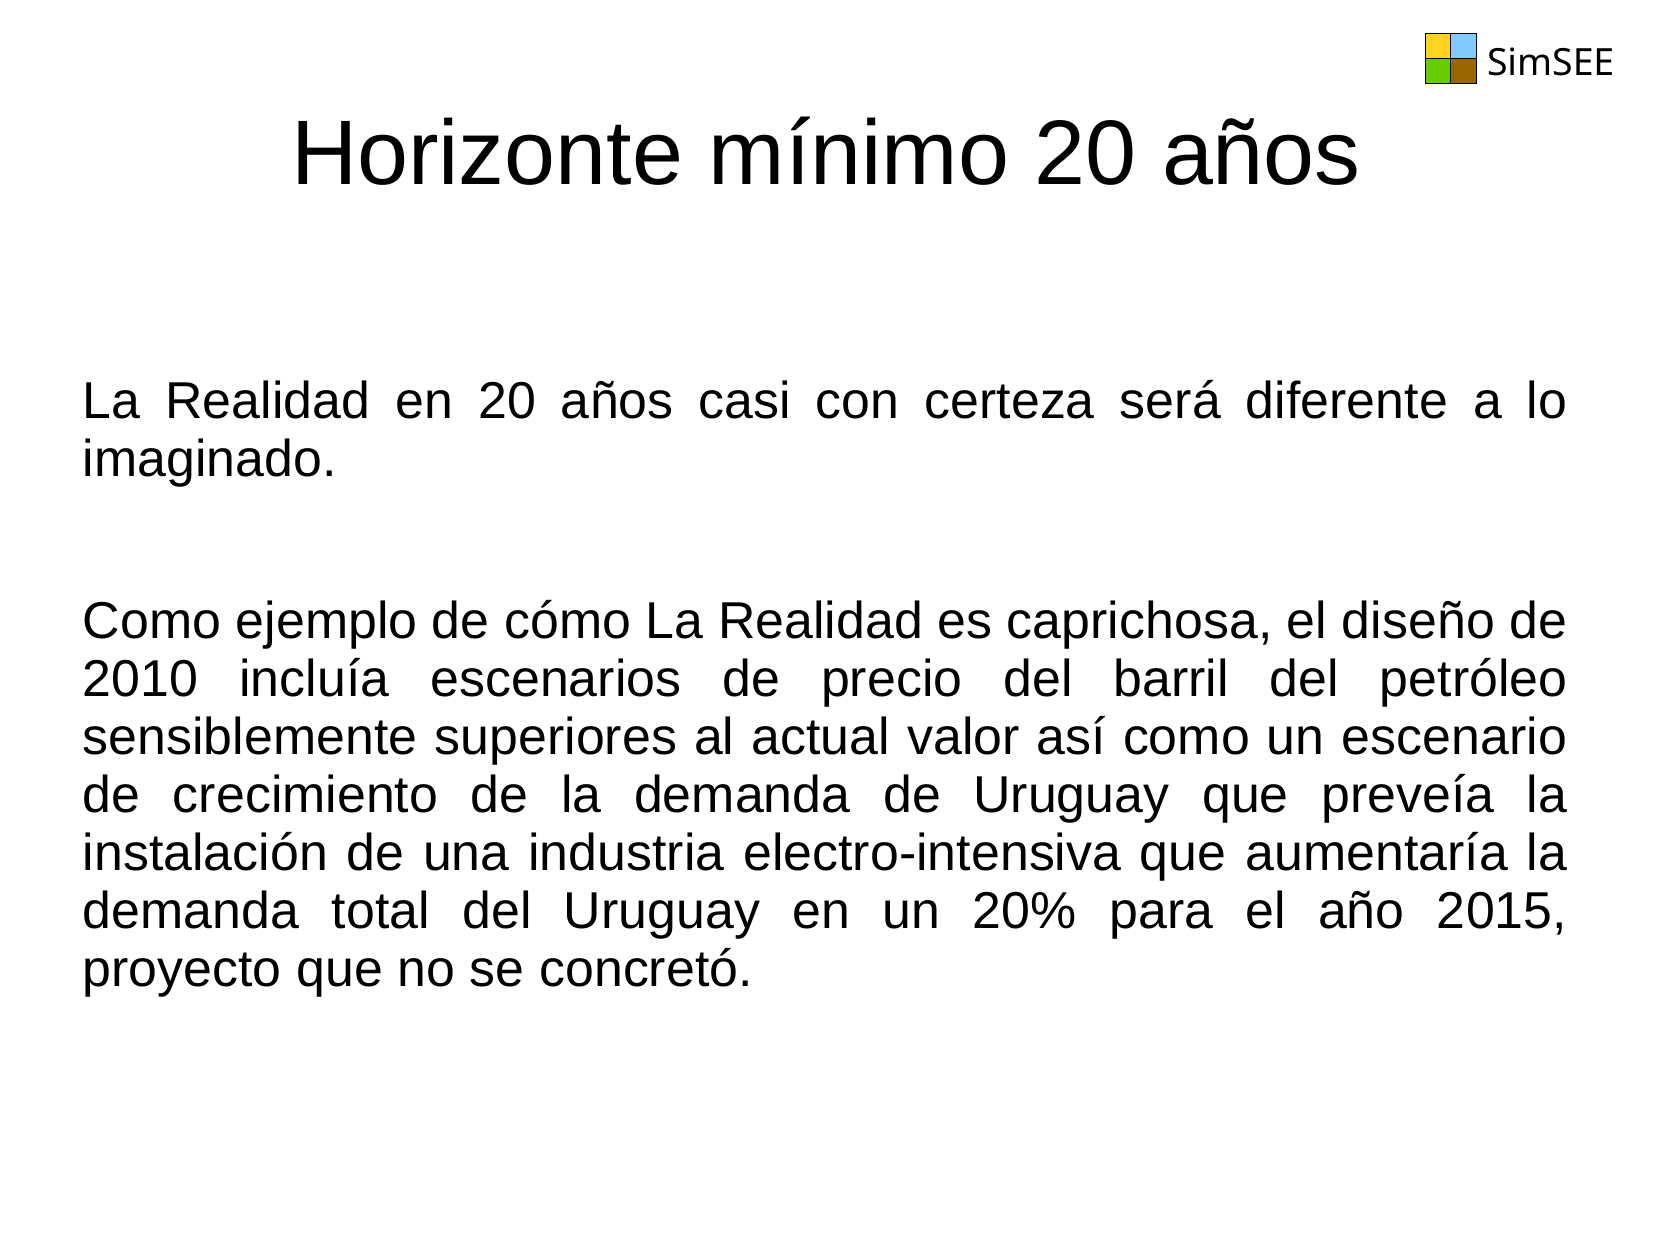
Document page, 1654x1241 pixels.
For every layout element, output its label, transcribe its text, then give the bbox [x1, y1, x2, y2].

title Horizonte mínimo 20 años [82, 49, 1571, 257]
list La Realidad en 20 años casi con certeza será diferente a lo imaginado. Como ejemplo de cómo La Realidad es caprichosa, el diseño de 2010 incluía escenarios de precio del barril del petróleo sensiblemente superiores al actual valor así como un escenario de crecimiento de la demanda de Uruguay que preveía la instalación de una industria electro-intensiva que aumentaría la demanda total del Uruguay en un 20% para el año 2015, proyecto que no se concretó. [82, 290, 1571, 1010]
